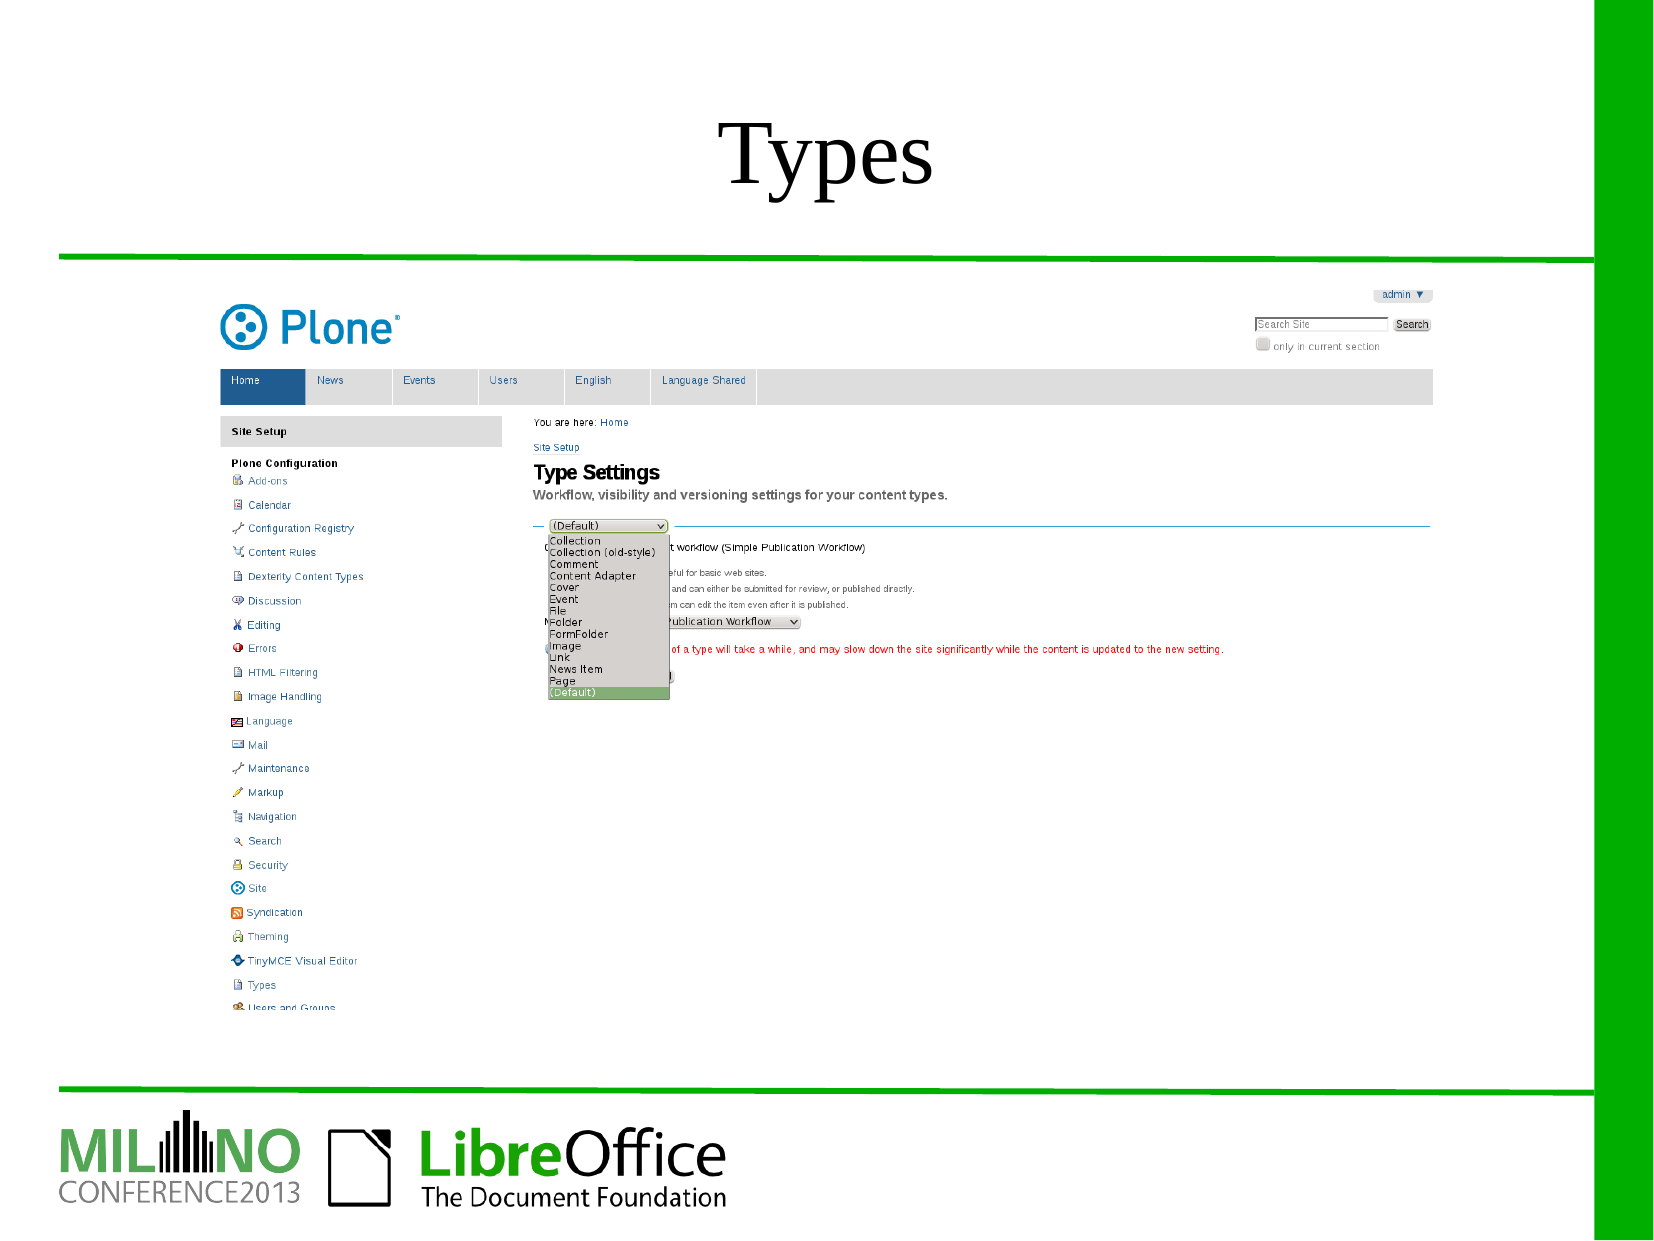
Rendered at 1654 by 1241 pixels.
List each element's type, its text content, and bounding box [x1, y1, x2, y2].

title Types [82, 49, 1571, 257]
picture [211, 290, 1443, 1010]
picture [59, 1092, 756, 1241]
